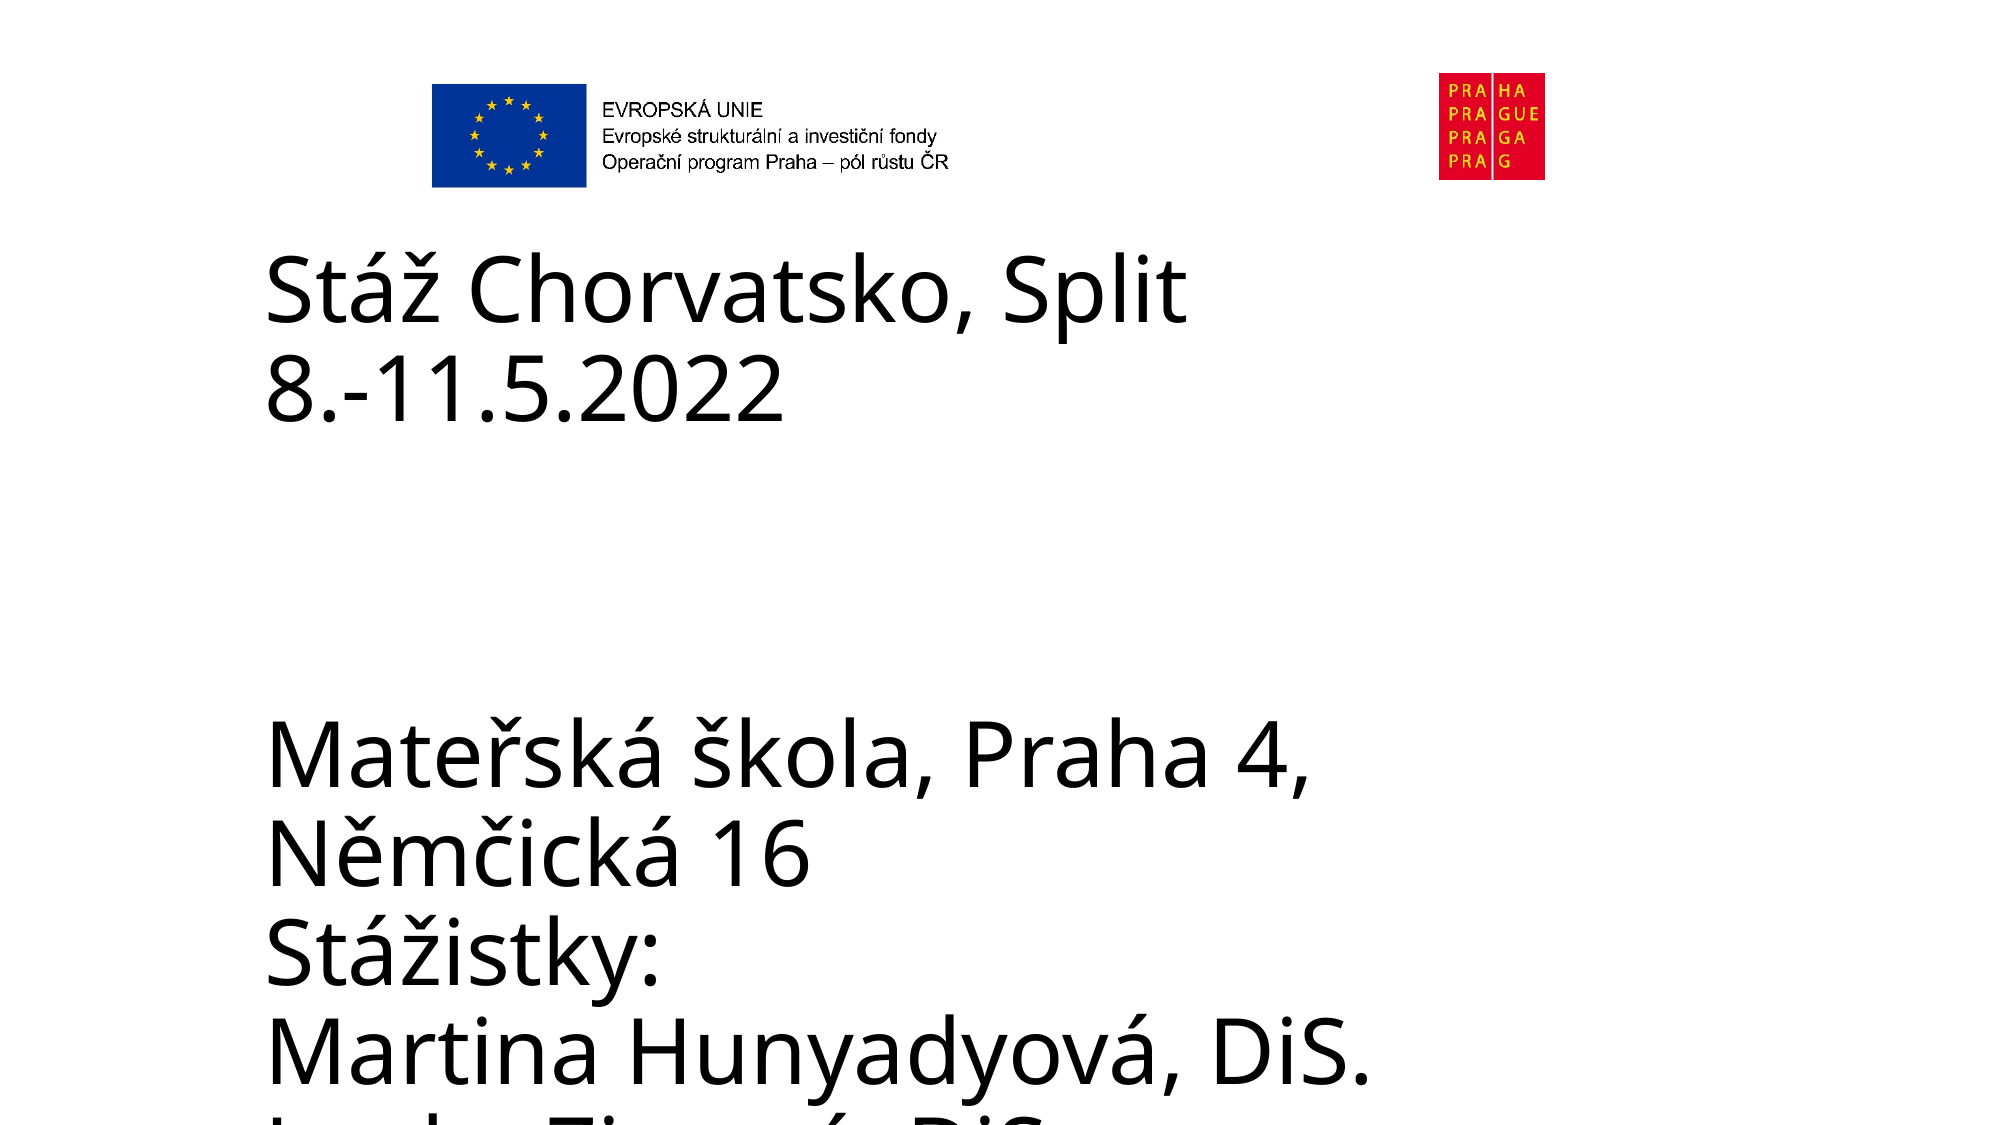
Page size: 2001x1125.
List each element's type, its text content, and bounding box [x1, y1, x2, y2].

picture [1439, 73, 1545, 180]
title Stáž Chorvatsko, Split 8.-11.5.2022 [249, 38, 1750, 576]
subtitle Mateřská škola, Praha 4, Němčická 16 Stážistky: Martina Hunyadyová, DiS. Lenka Zimová, DiS. [249, 590, 1750, 959]
picture [430, 82, 960, 188]
